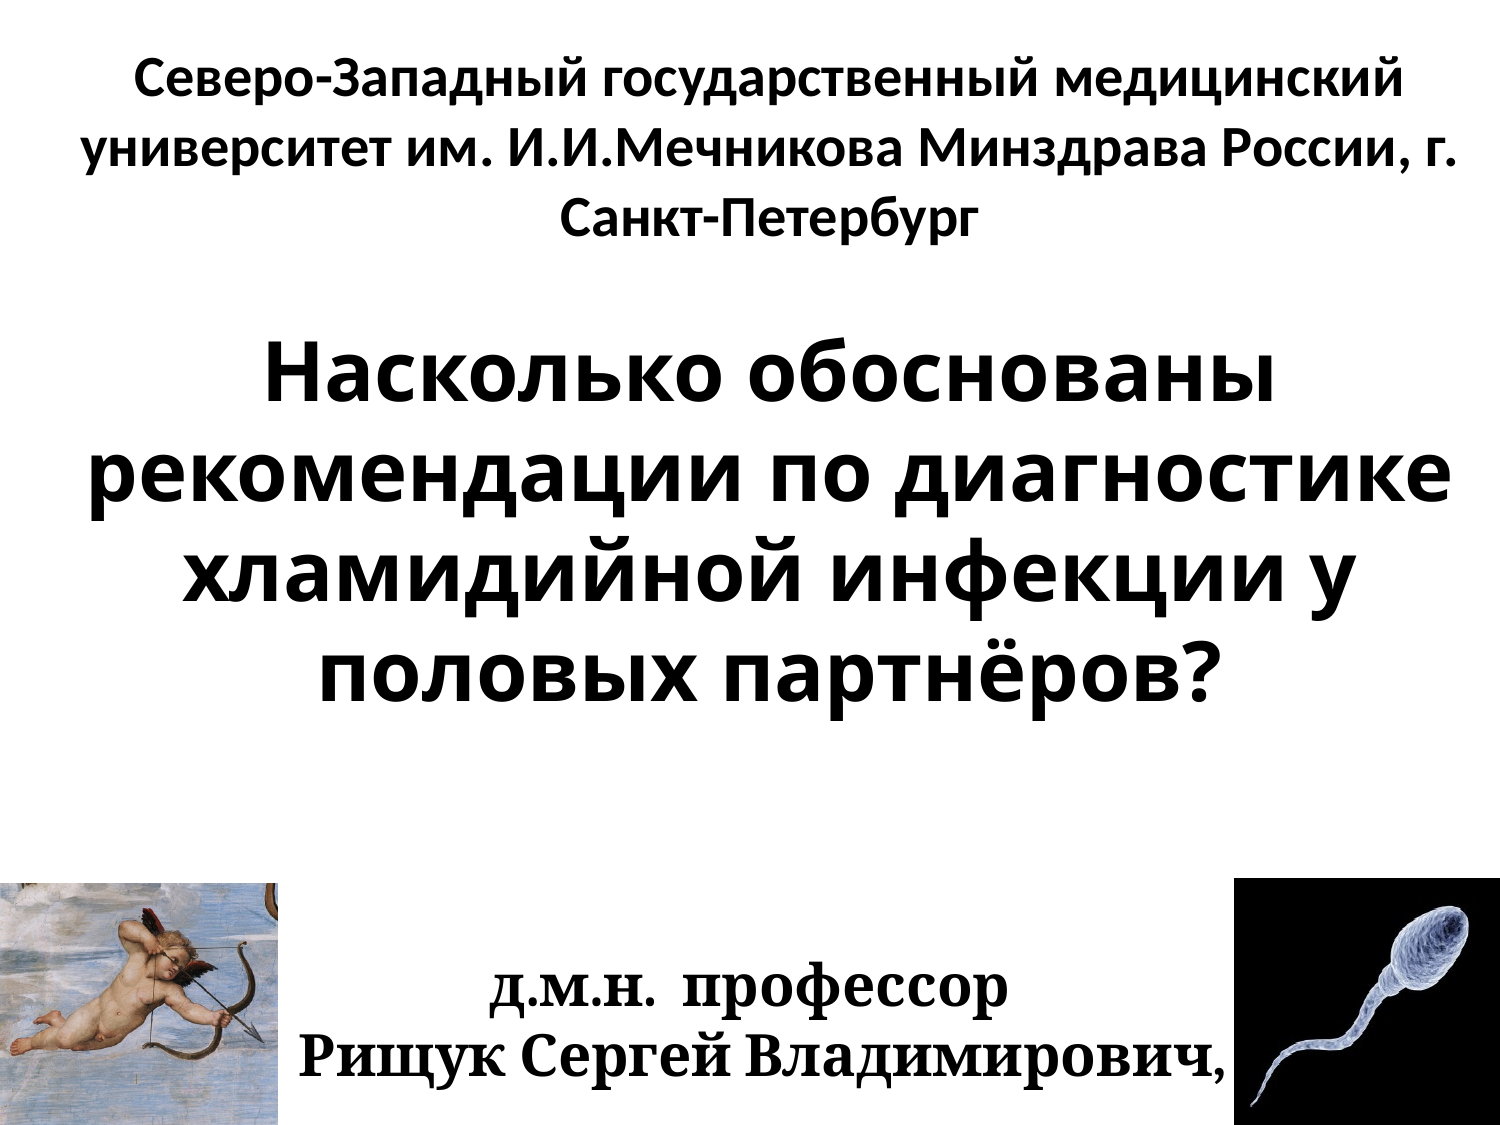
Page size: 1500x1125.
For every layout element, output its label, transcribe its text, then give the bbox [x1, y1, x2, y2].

title Северо-Западный государственный медицинский университет им. И.И.Мечникова Минздрава России, г. Санкт-Петербург Насколько обоснованы рекомендации по диагностике хламидийной инфекции у половых партнёров? [64, 30, 1475, 835]
subtitle д.м.н. профессор Рищук Сергей Владимирович, [278, 940, 1234, 1090]
picture [0, 883, 278, 1125]
picture [1234, 878, 1500, 1125]
